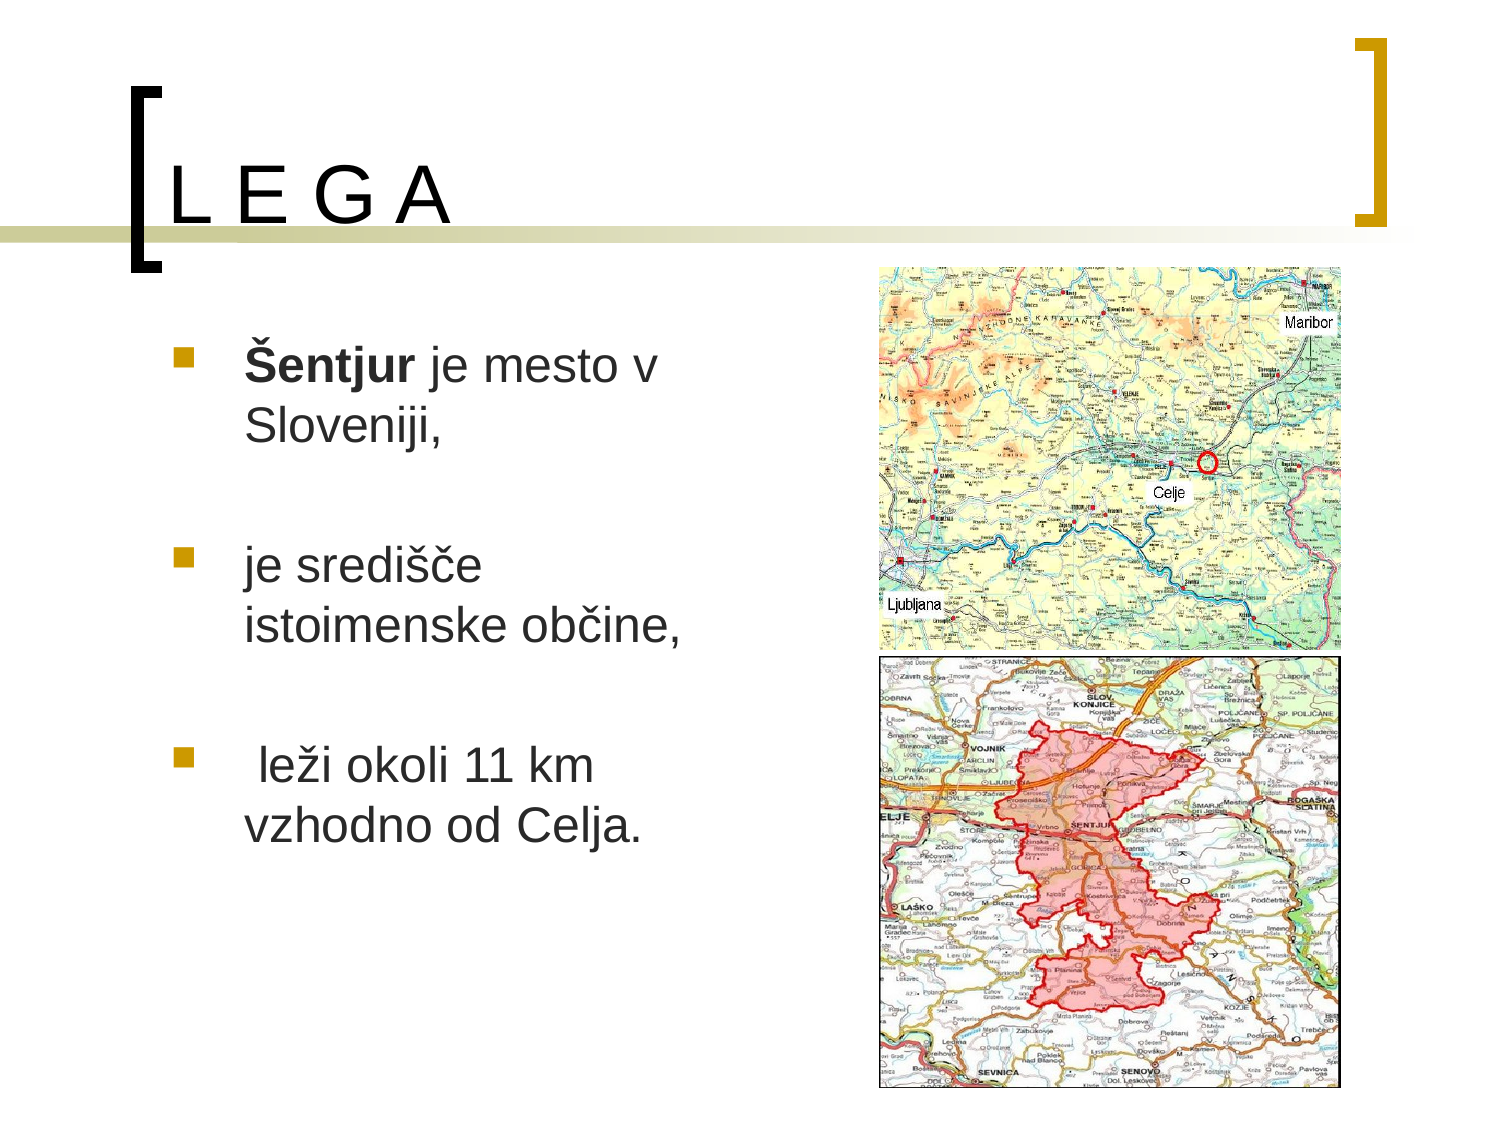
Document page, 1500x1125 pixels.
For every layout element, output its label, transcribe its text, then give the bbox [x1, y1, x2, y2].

title L E G A [152, 15, 1328, 248]
picture [879, 267, 1341, 650]
picture [879, 656, 1341, 1088]
list Šentjur je mesto v Sloveniji, je središče istoimenske občine, leži okoli 11 km vzhodno od Celja. [155, 324, 715, 1000]
